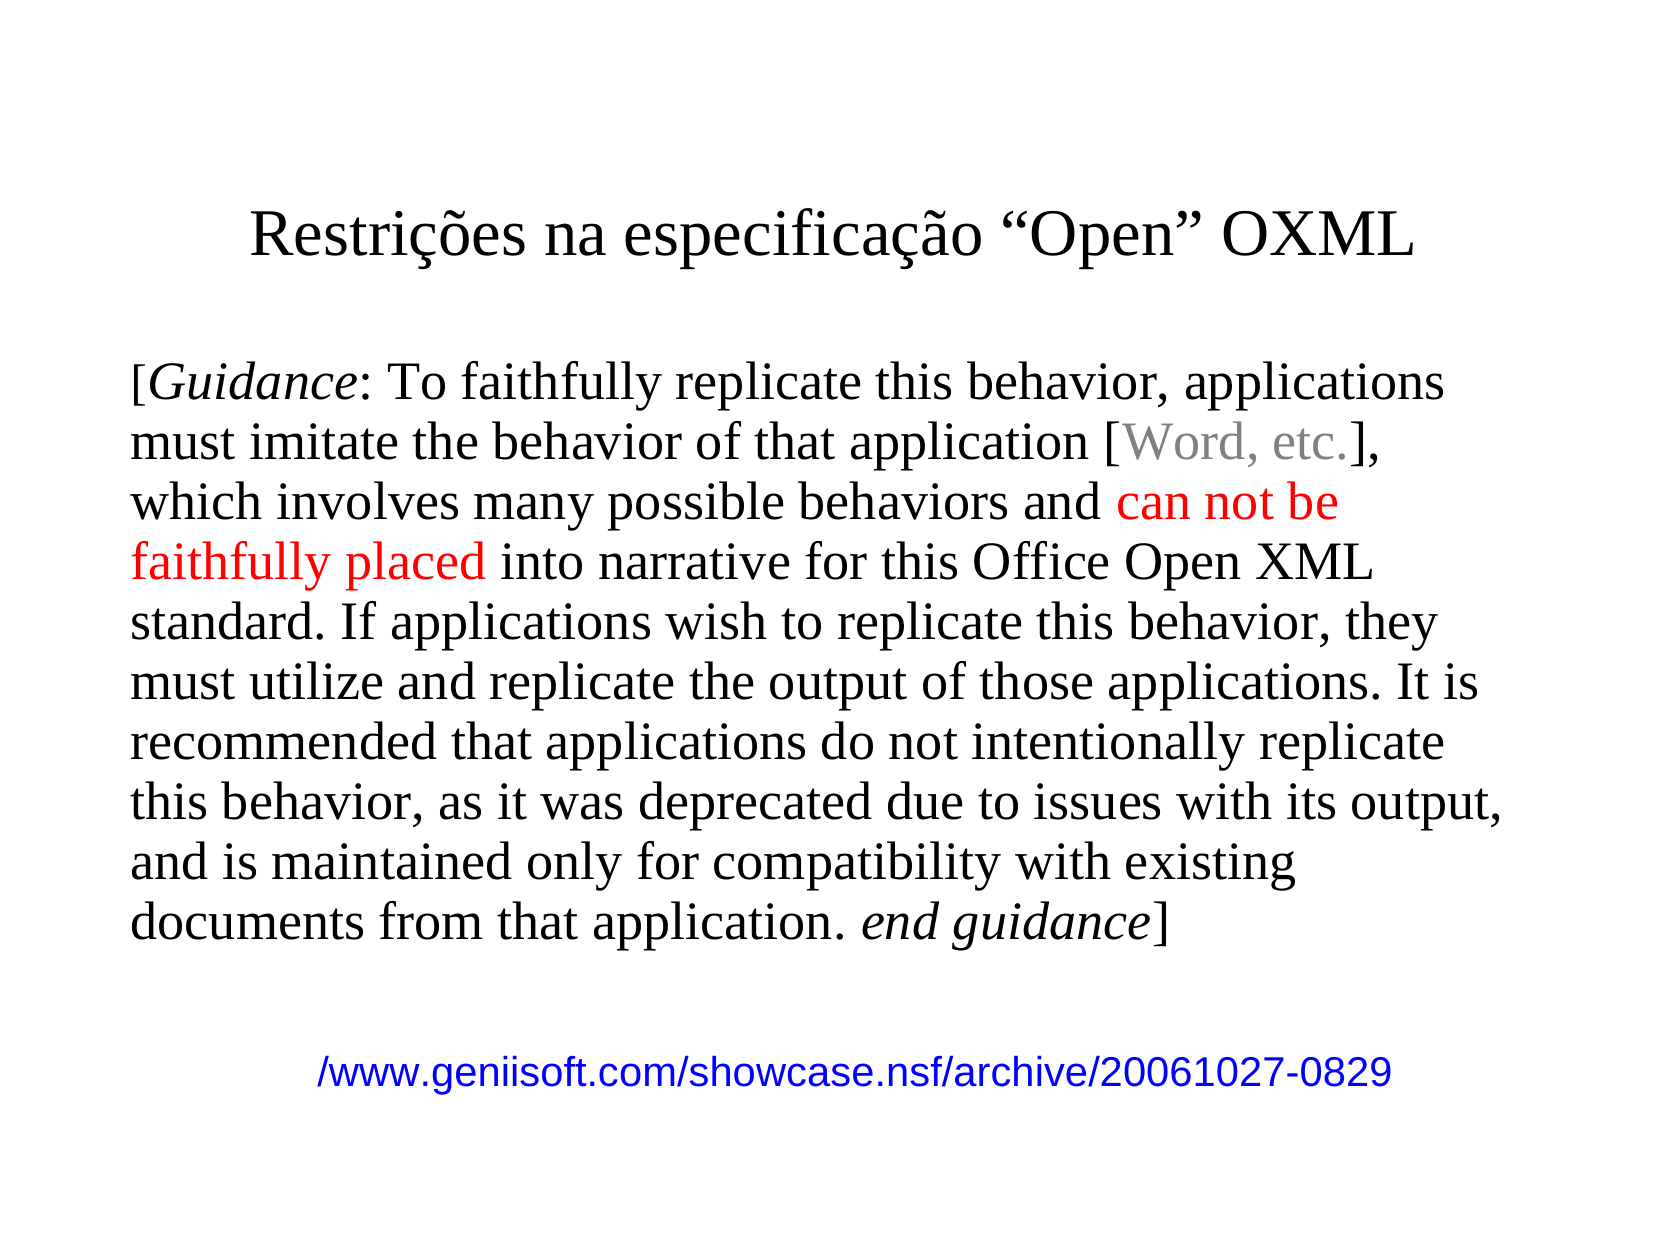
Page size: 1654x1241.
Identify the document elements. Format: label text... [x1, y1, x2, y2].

text_box [Guidance: To faithfully replicate this behavior, applications must imitate the behavior of that application [Word, etc.], which involves many possible behaviors and can not be faithfully placed into narrative for this Office Open XML standard. If applications wish to replicate this behavior, they must utilize and replicate the output of those applications. It is recommended that applications do not intentionally replicate this behavior, as it was deprecated due to issues with its output, and is maintained only for compatibility with existing documents from that application. end guidance] [130, 351, 1515, 952]
text_box /www.geniisoft.com/showcase.nsf/archive/20061027-0829 [317, 1048, 1394, 1095]
text_box Restrições na especificação “Open” OXML [154, 195, 1516, 271]
